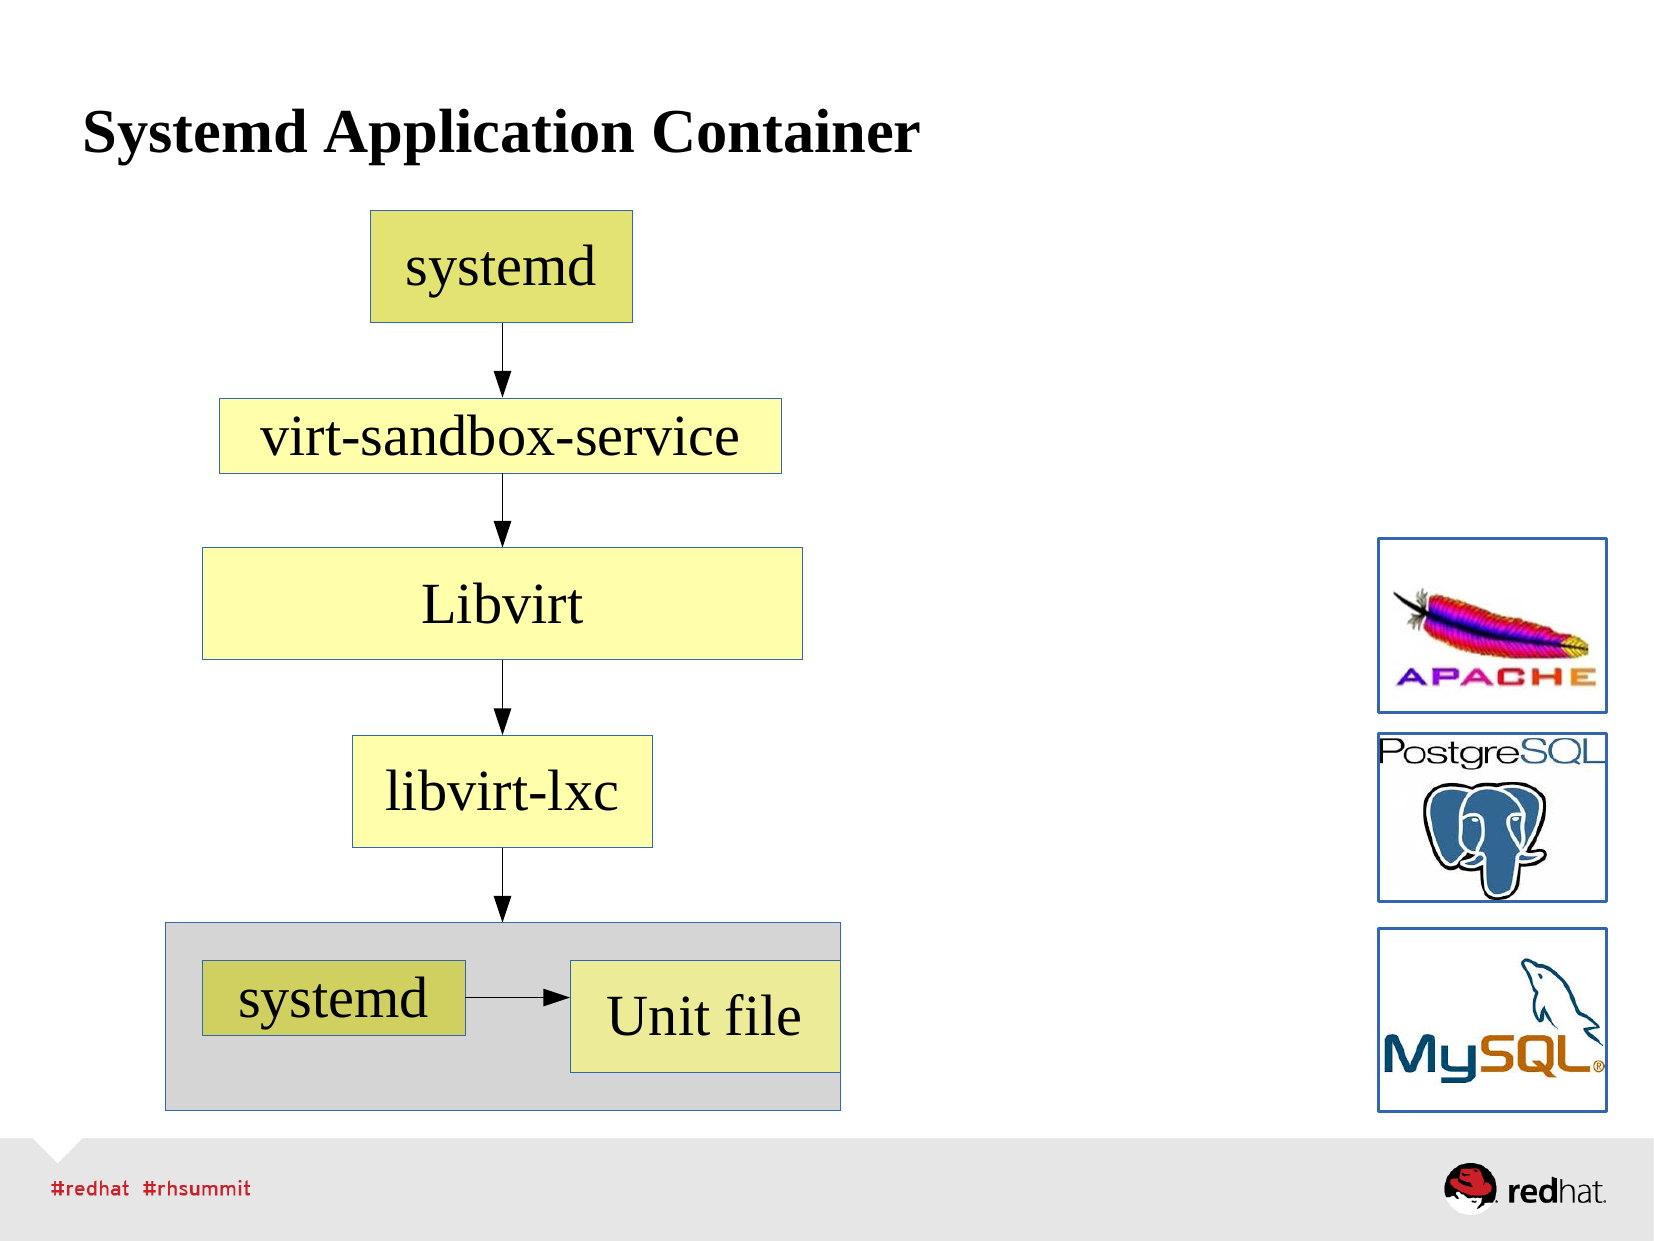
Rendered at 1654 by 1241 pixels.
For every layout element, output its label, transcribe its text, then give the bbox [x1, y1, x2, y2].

picture [0, 0, 1654, 1241]
text_box Libvirt [202, 547, 803, 660]
text_box systemd [370, 210, 633, 323]
text_box Unit file [570, 960, 841, 1073]
text_box systemd [202, 960, 466, 1036]
title Systemd Application Container [82, 37, 1571, 226]
text_box virt-sandbox-service [219, 398, 782, 474]
text_box [165, 922, 841, 1111]
text_box libvirt-lxc [352, 735, 653, 848]
